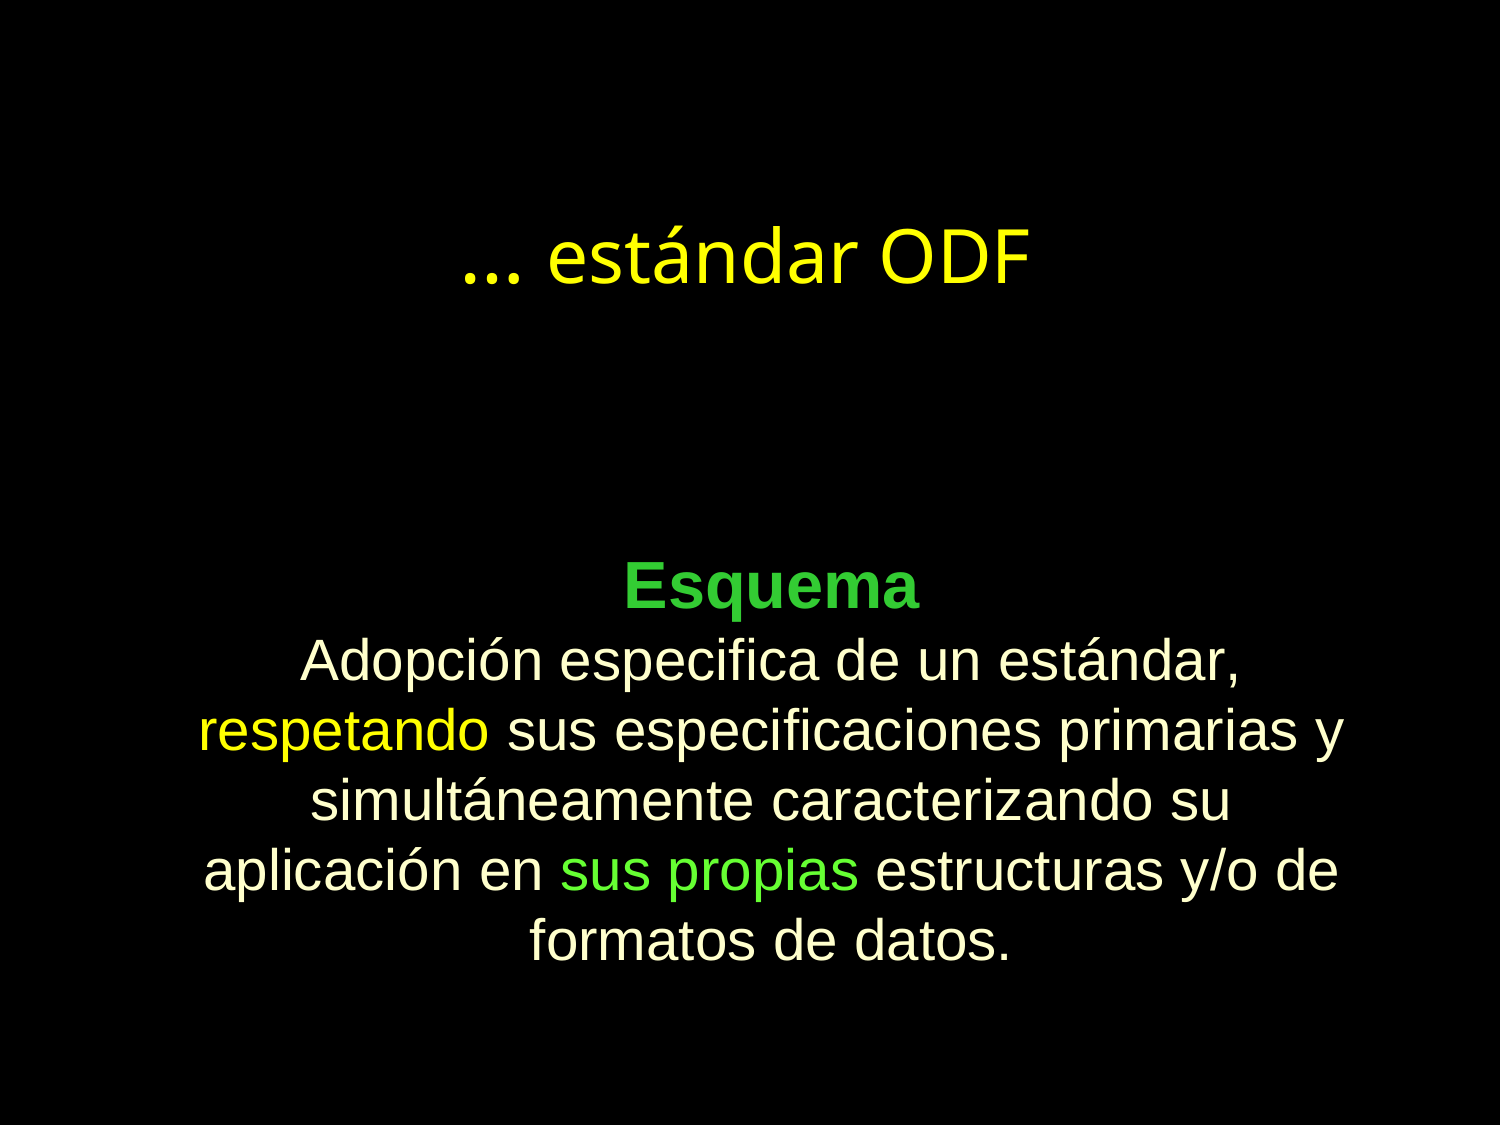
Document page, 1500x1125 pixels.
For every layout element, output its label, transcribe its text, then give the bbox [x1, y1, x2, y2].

text_box Esquema Adopción especifica de un estándar, respetando sus especificaciones primarias y simultáneamente caracterizando su aplicación en sus propias estructuras y/o de formatos de datos. [178, 534, 1366, 980]
title … estándar ODF [118, 188, 1394, 308]
